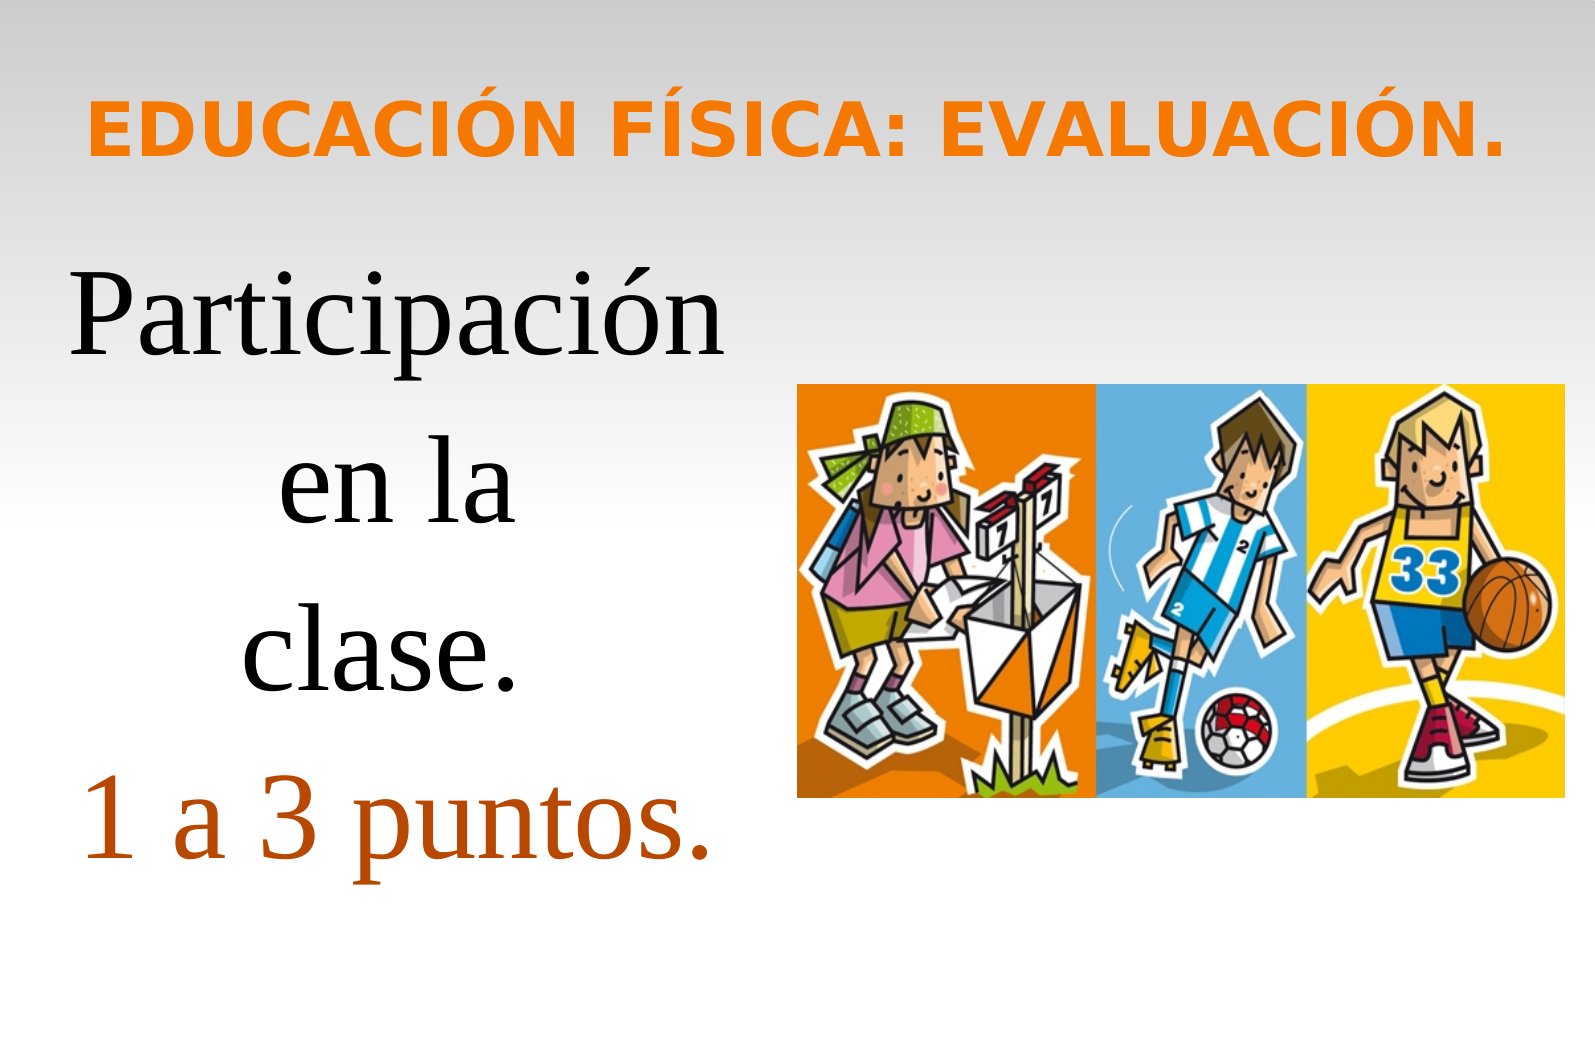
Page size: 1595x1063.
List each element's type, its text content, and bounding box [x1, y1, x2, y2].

list Participación en la clase. 1 a 3 puntos. [37, 243, 739, 945]
title EDUCACIÓN FÍSICA: EVALUACIÓN. [79, 42, 1515, 220]
picture [797, 384, 1565, 798]
